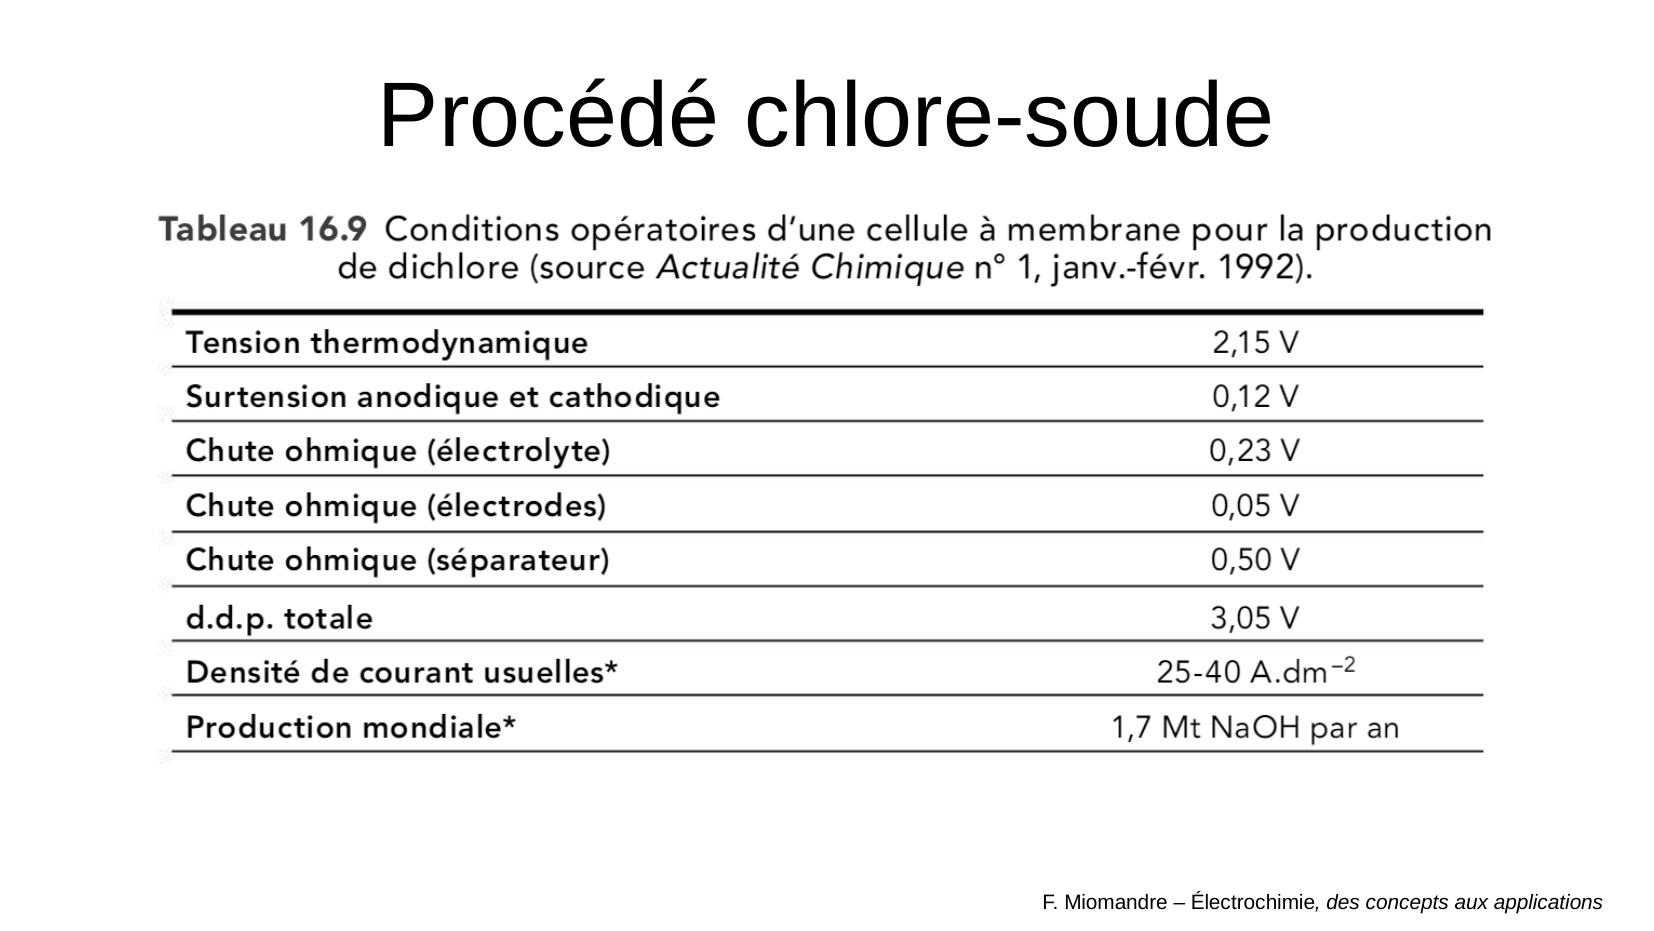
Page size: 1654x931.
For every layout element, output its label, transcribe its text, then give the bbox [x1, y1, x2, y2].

text_box F. Miomandre – Électrochimie, des concepts aux applications [1027, 883, 1654, 931]
picture [125, 193, 1560, 768]
title Procédé chlore-soude [82, 37, 1571, 193]
